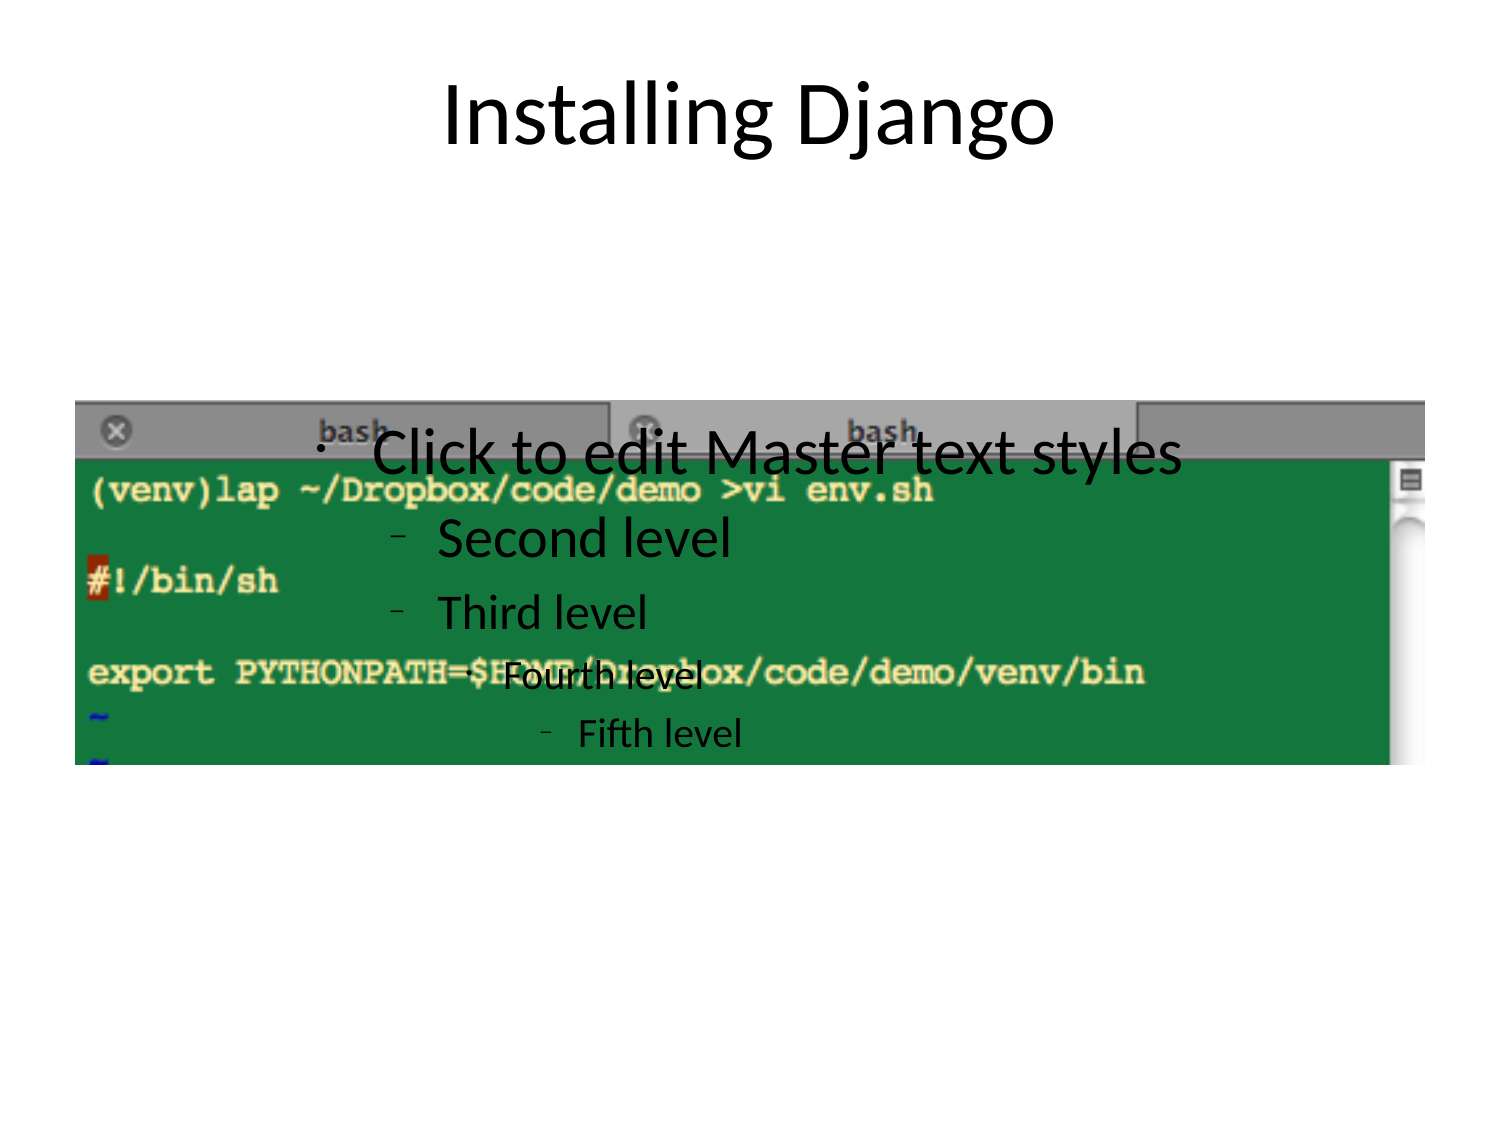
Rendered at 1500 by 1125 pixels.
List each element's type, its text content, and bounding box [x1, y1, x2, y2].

title Installing Django [75, 45, 1425, 233]
picture [75, 400, 1425, 765]
